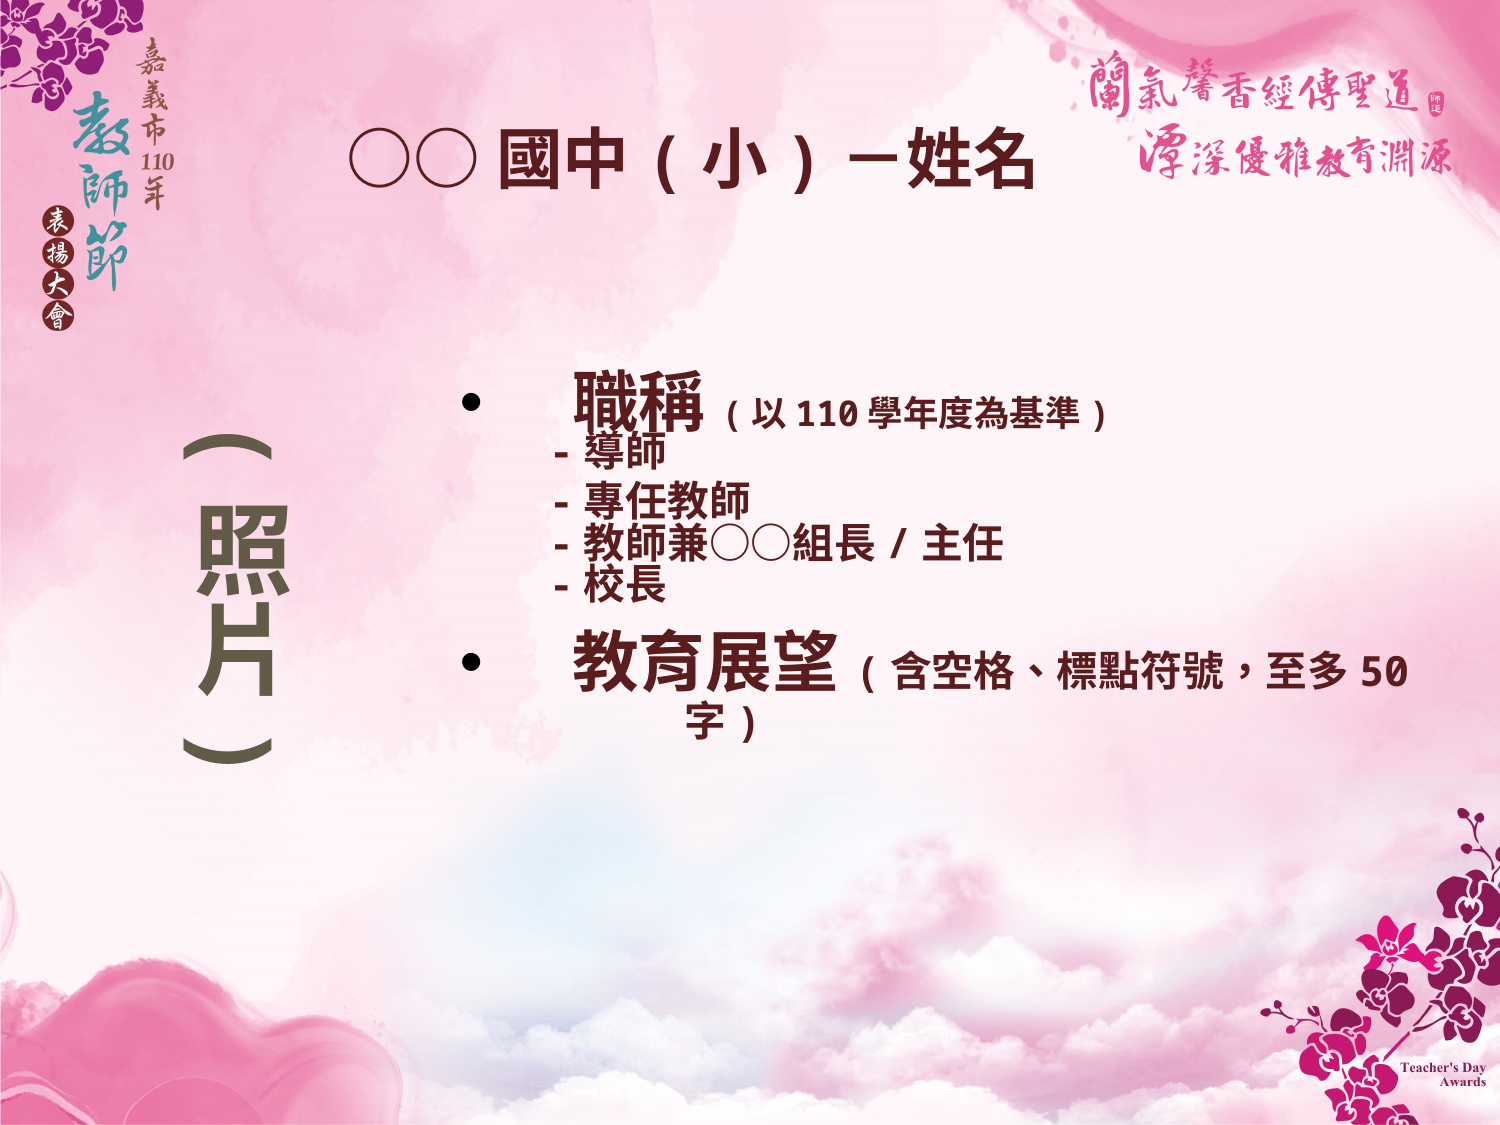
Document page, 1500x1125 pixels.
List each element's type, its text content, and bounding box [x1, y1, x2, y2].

text_box 職稱(以110學年度為基準) -導師 -專任教師 -教師兼○○組長/主任 -校長 教育展望(含空格、標點符號，至多50字) [423, 361, 1433, 866]
text_box ○○國中(小)－姓名 [331, 63, 1177, 261]
text_box (照片) [170, 361, 309, 838]
